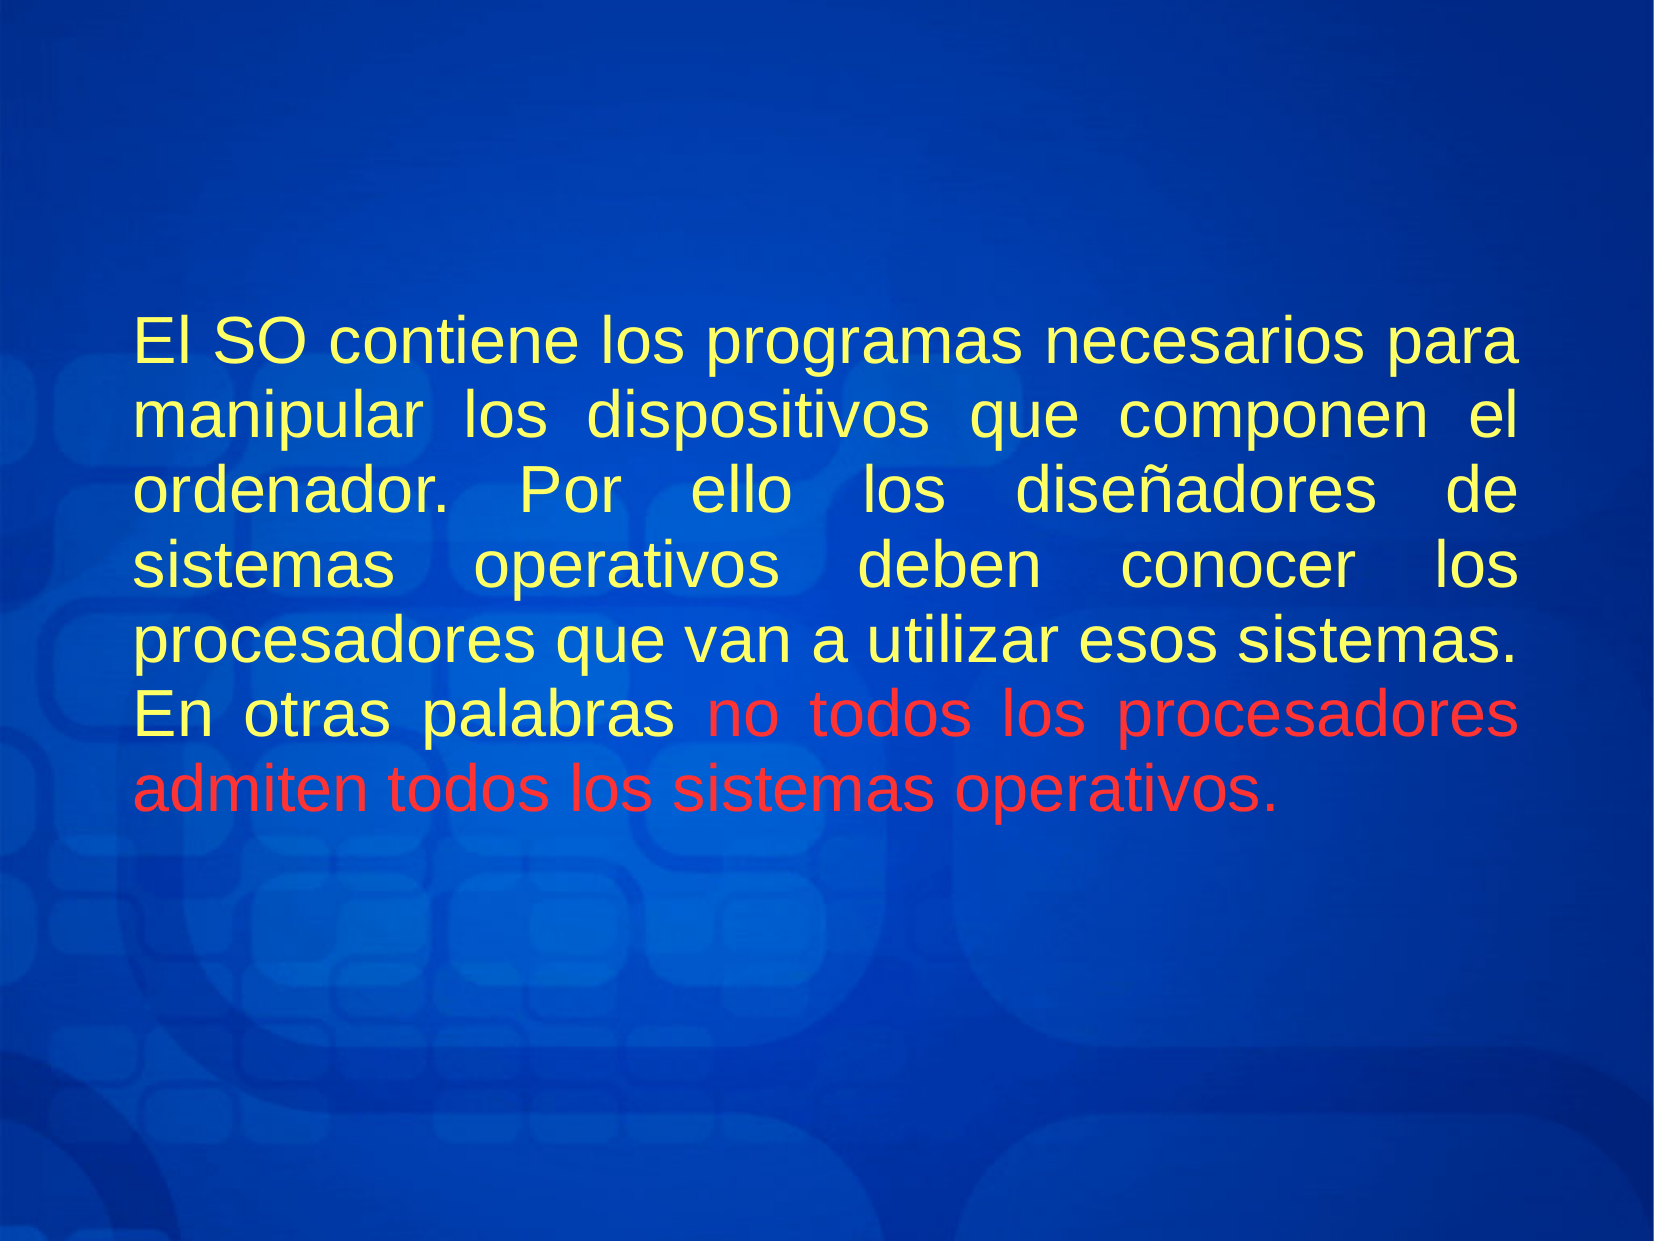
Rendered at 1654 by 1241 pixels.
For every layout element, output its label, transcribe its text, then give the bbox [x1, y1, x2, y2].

text_box El SO contiene los programas necesarios para manipular los dispositivos que componen el ordenador. Por ello los diseñadores de sistemas operativos deben conocer los procesadores que van a utilizar esos sistemas. En otras palabras no todos los procesadores admiten todos los sistemas operativos. [118, 295, 1536, 909]
picture [0, 0, 1654, 1241]
